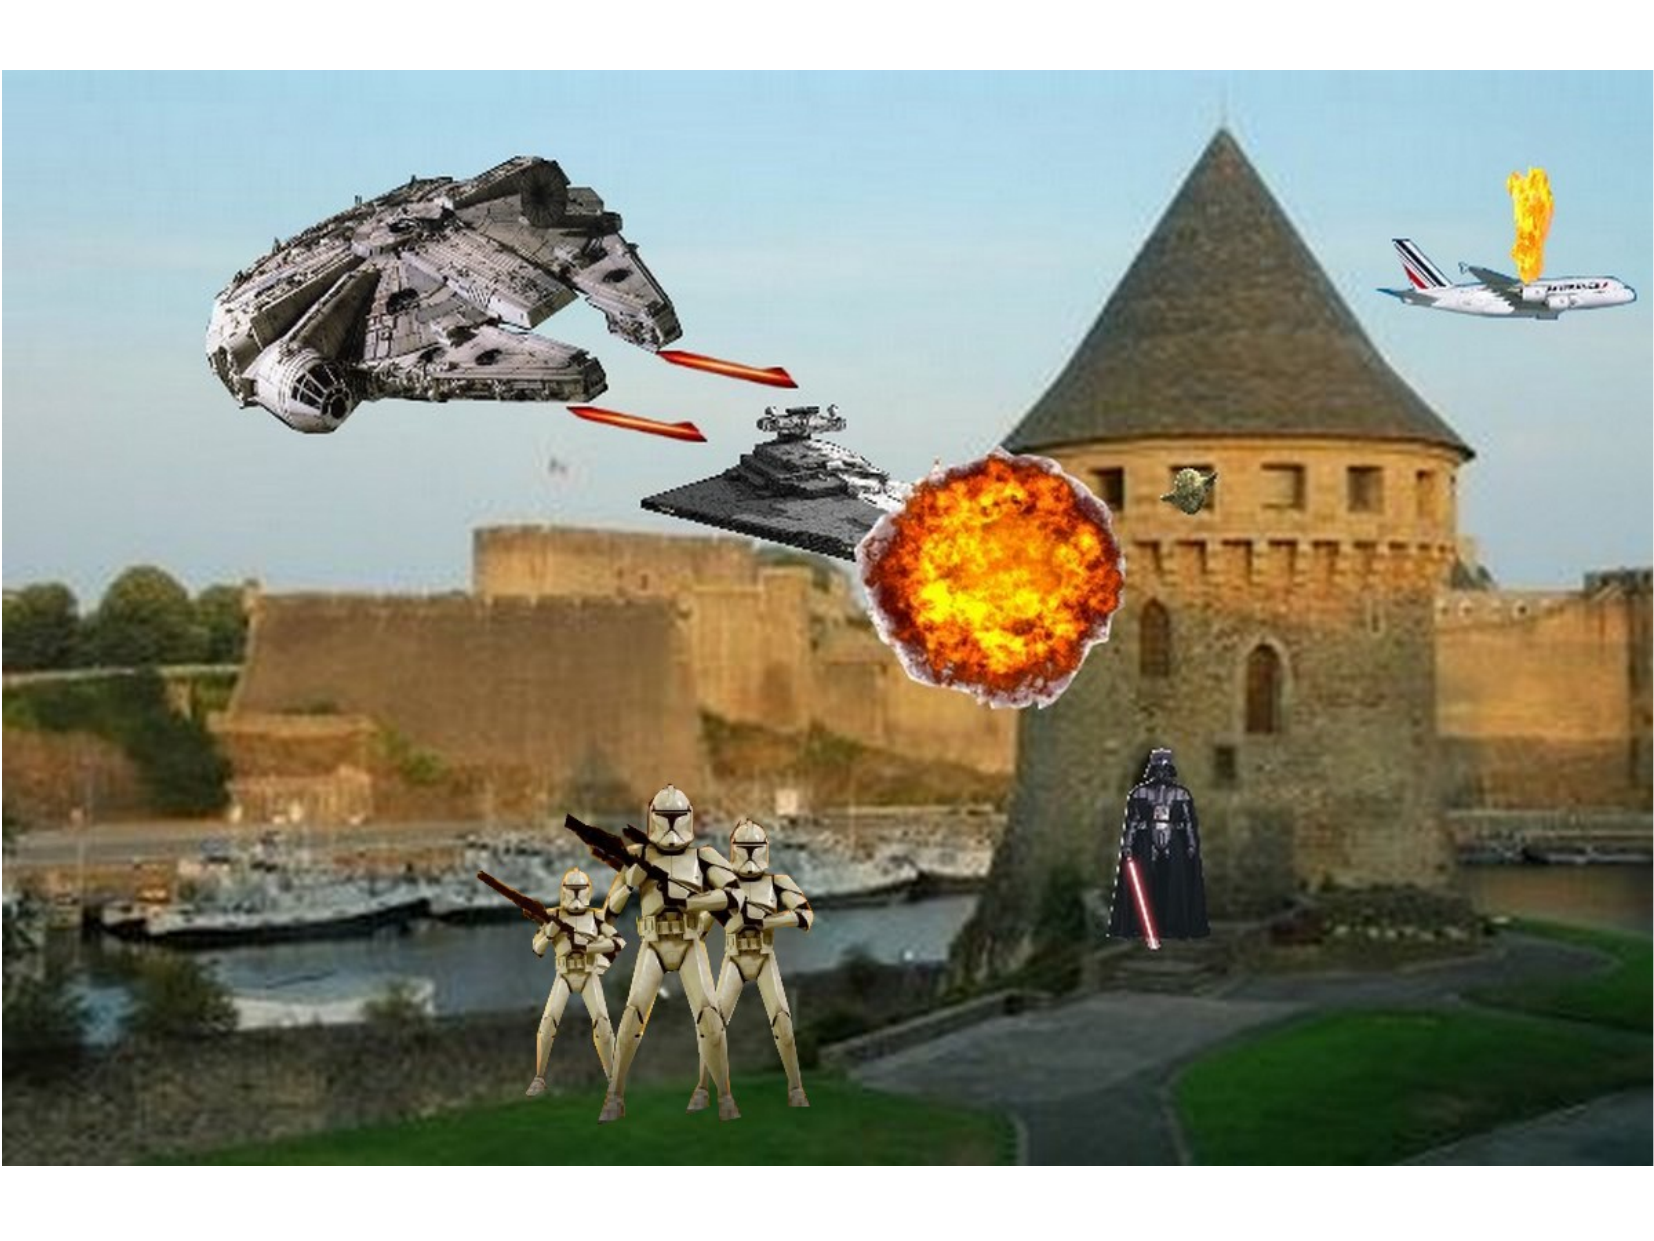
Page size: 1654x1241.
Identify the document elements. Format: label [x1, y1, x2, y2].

picture [2, 70, 1654, 1166]
